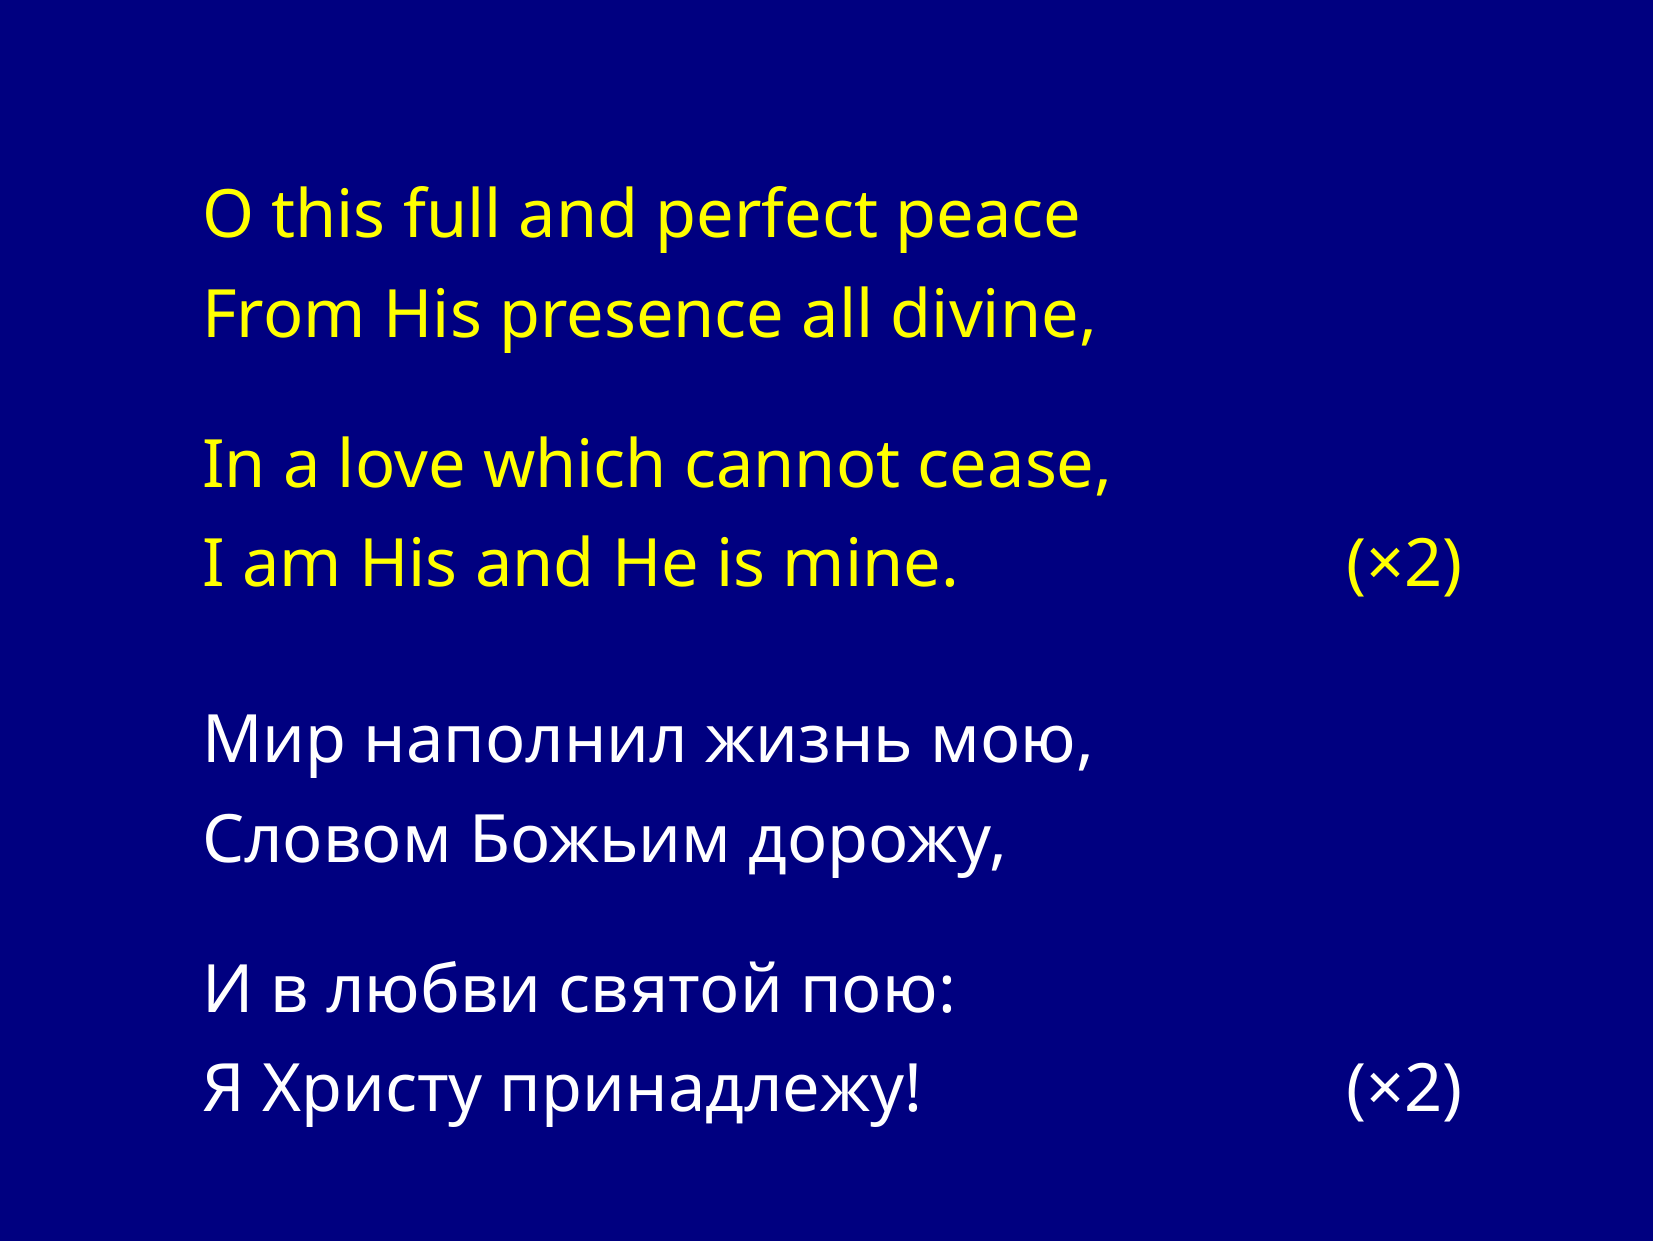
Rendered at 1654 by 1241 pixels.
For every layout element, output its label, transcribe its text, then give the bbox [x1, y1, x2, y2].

text_box O this full and perfect peace From His presence all divine, In a love which cannot cease, I am His and He is mine. (×2) [75, 150, 1576, 638]
text_box Мир наполнил жизнь мою, Словом Божьим дорожу, И в любви святой пою: Я Христу принадлежу! (×2) [75, 675, 1576, 1163]
